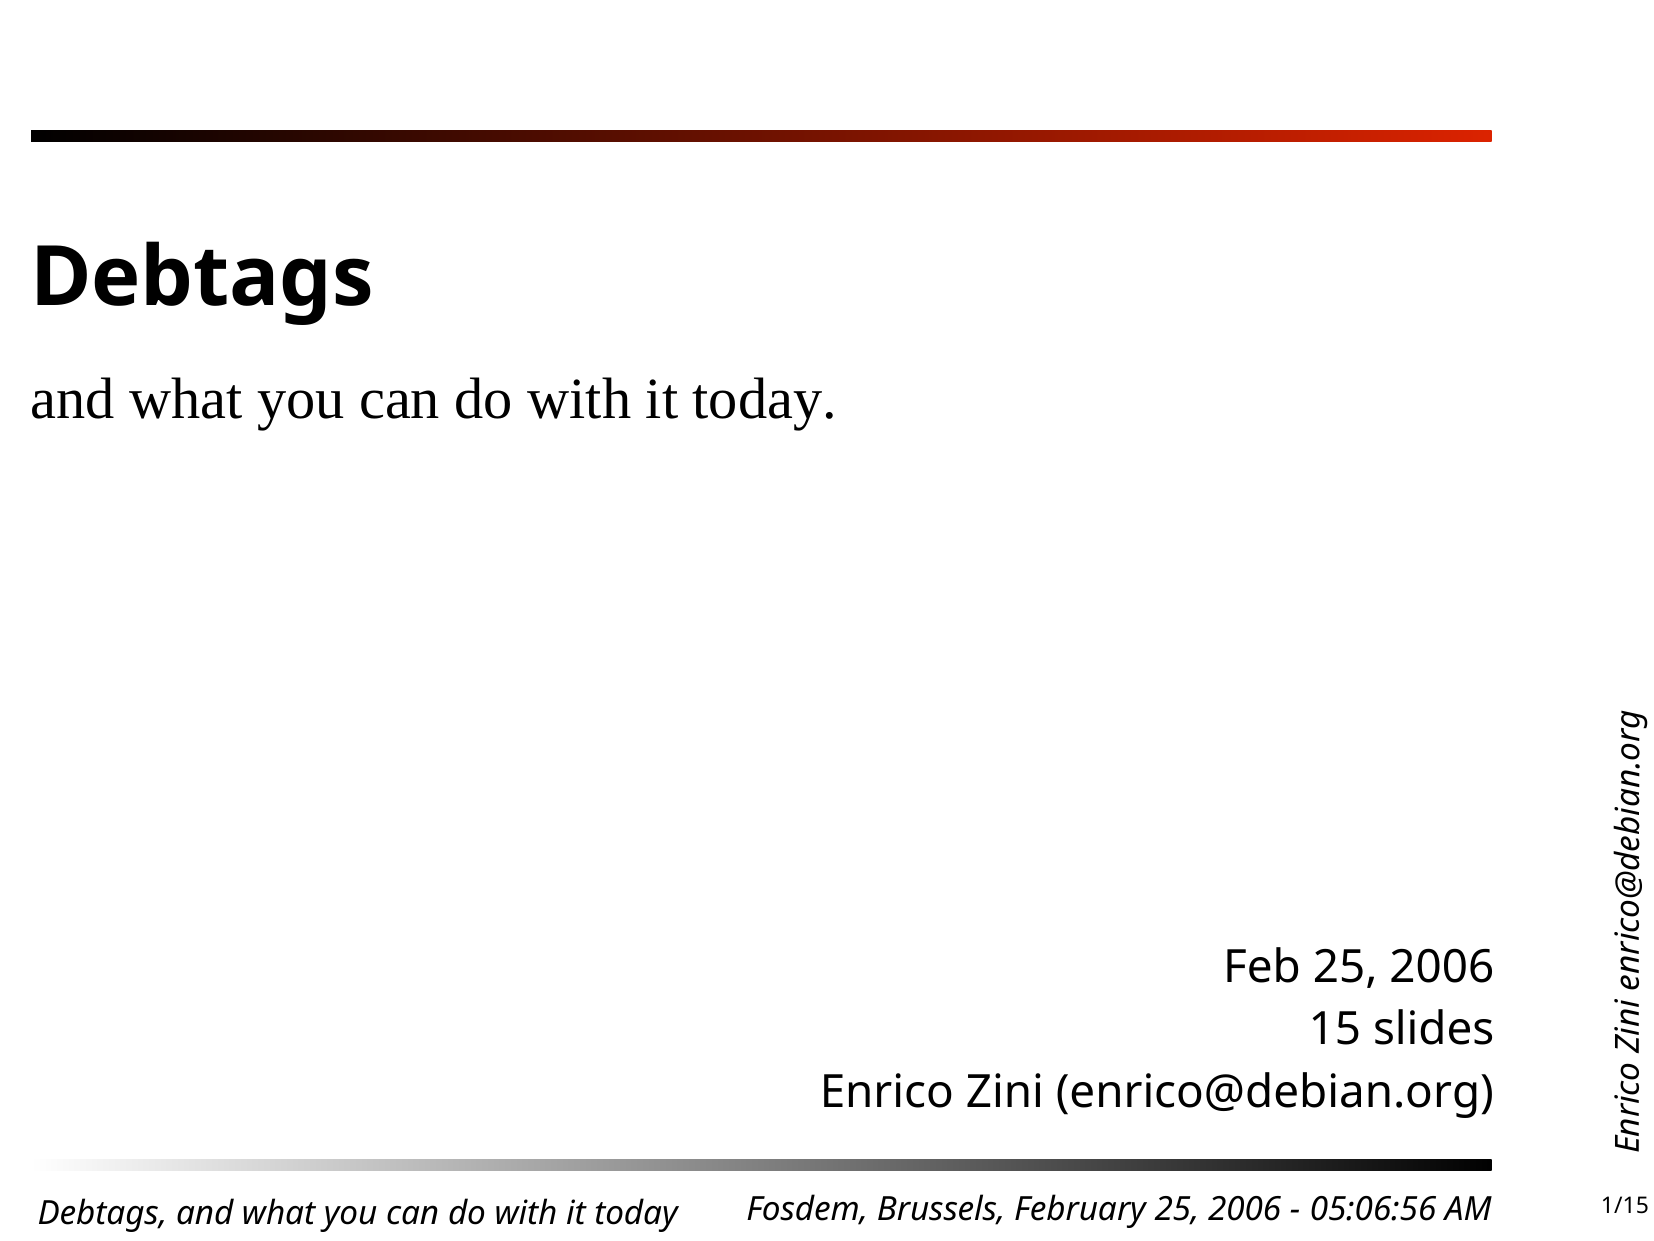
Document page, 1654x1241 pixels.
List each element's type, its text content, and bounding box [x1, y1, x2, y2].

text_box and what you can do with it today. [30, 366, 1298, 438]
text_box Debtags [30, 216, 1593, 367]
text_box Feb 25, 2006 15 slides Enrico Zini (enrico@debian.org) [624, 933, 1495, 1167]
